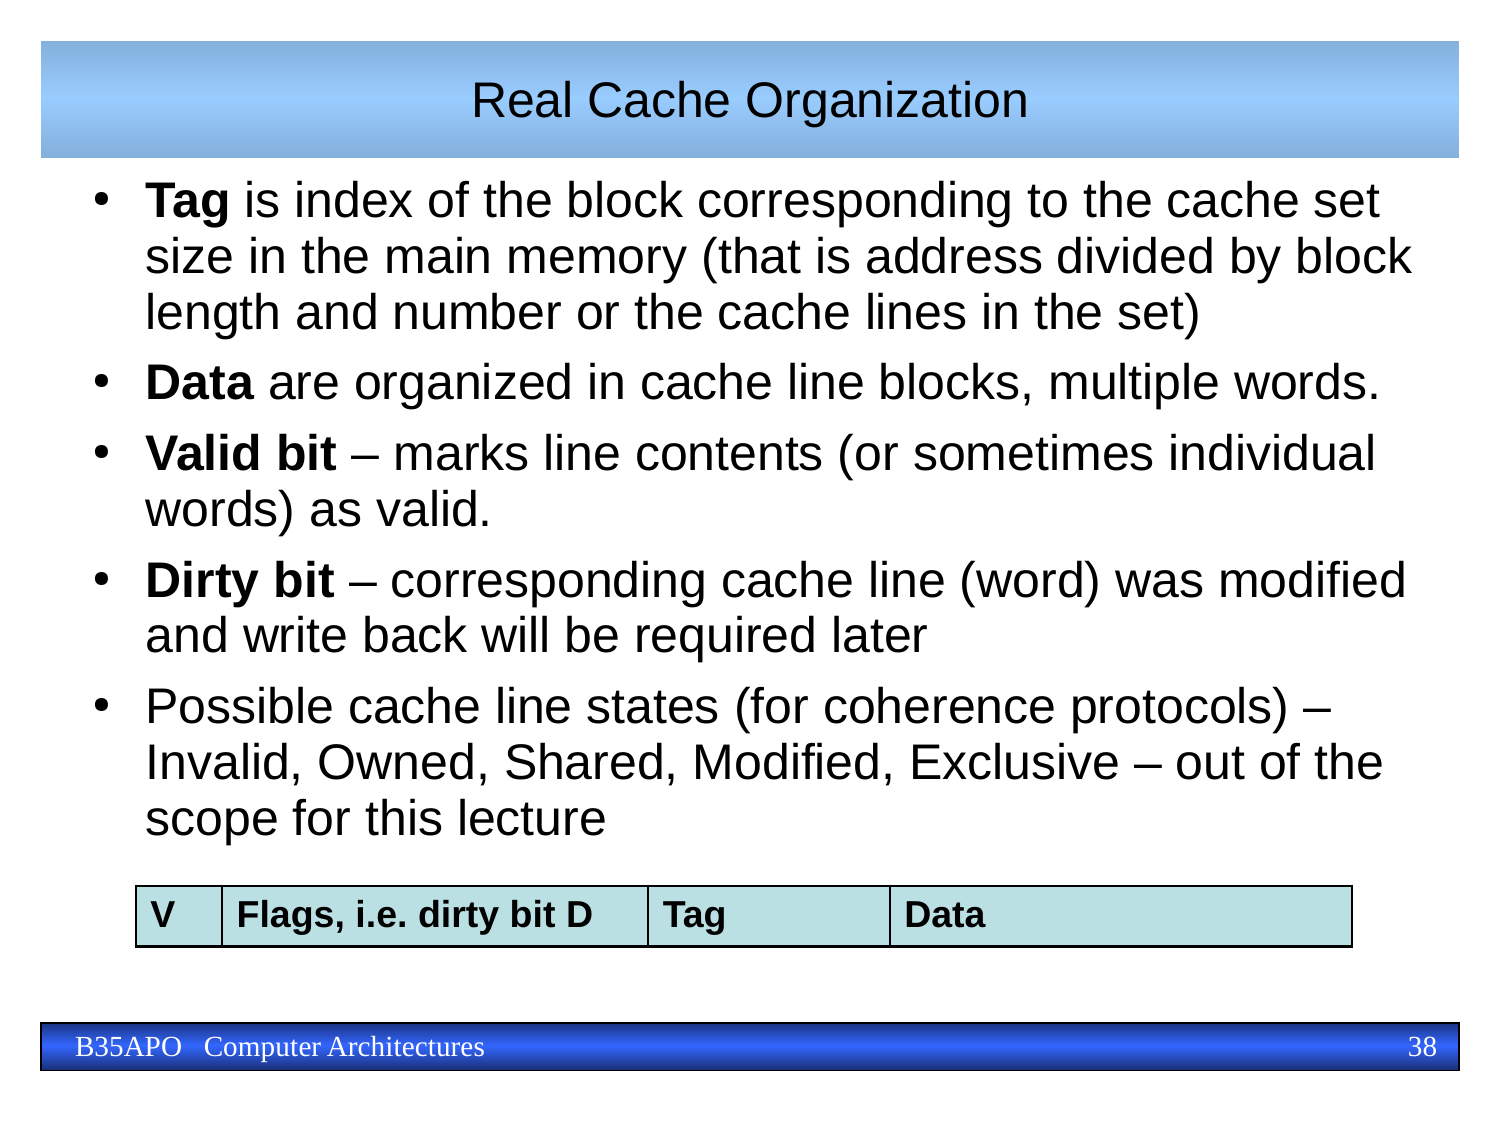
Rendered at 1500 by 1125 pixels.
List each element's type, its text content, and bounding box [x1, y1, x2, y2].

table_header Data [891, 887, 1351, 945]
table_header Flags, i.e. dirty bit D [223, 887, 647, 945]
table_header V [137, 887, 221, 945]
title Real Cache Organization [41, 41, 1459, 158]
table_header Tag [649, 887, 889, 945]
list Tag is index of the block corresponding to the cache set size in the main memory (that is address divided by block length and number or the cache lines in the set) Data are organized in cache line blocks, multiple words. Valid bit – marks line contents (or sometimes individual words) as valid. Dirty bit – corresponding cache line (word) was modified and write back will be required later Possible cache line states (for coherence protocols) – Invalid, Owned, Shared, Modified, Exclusive – out of the scope for this lecture [75, 172, 1426, 916]
